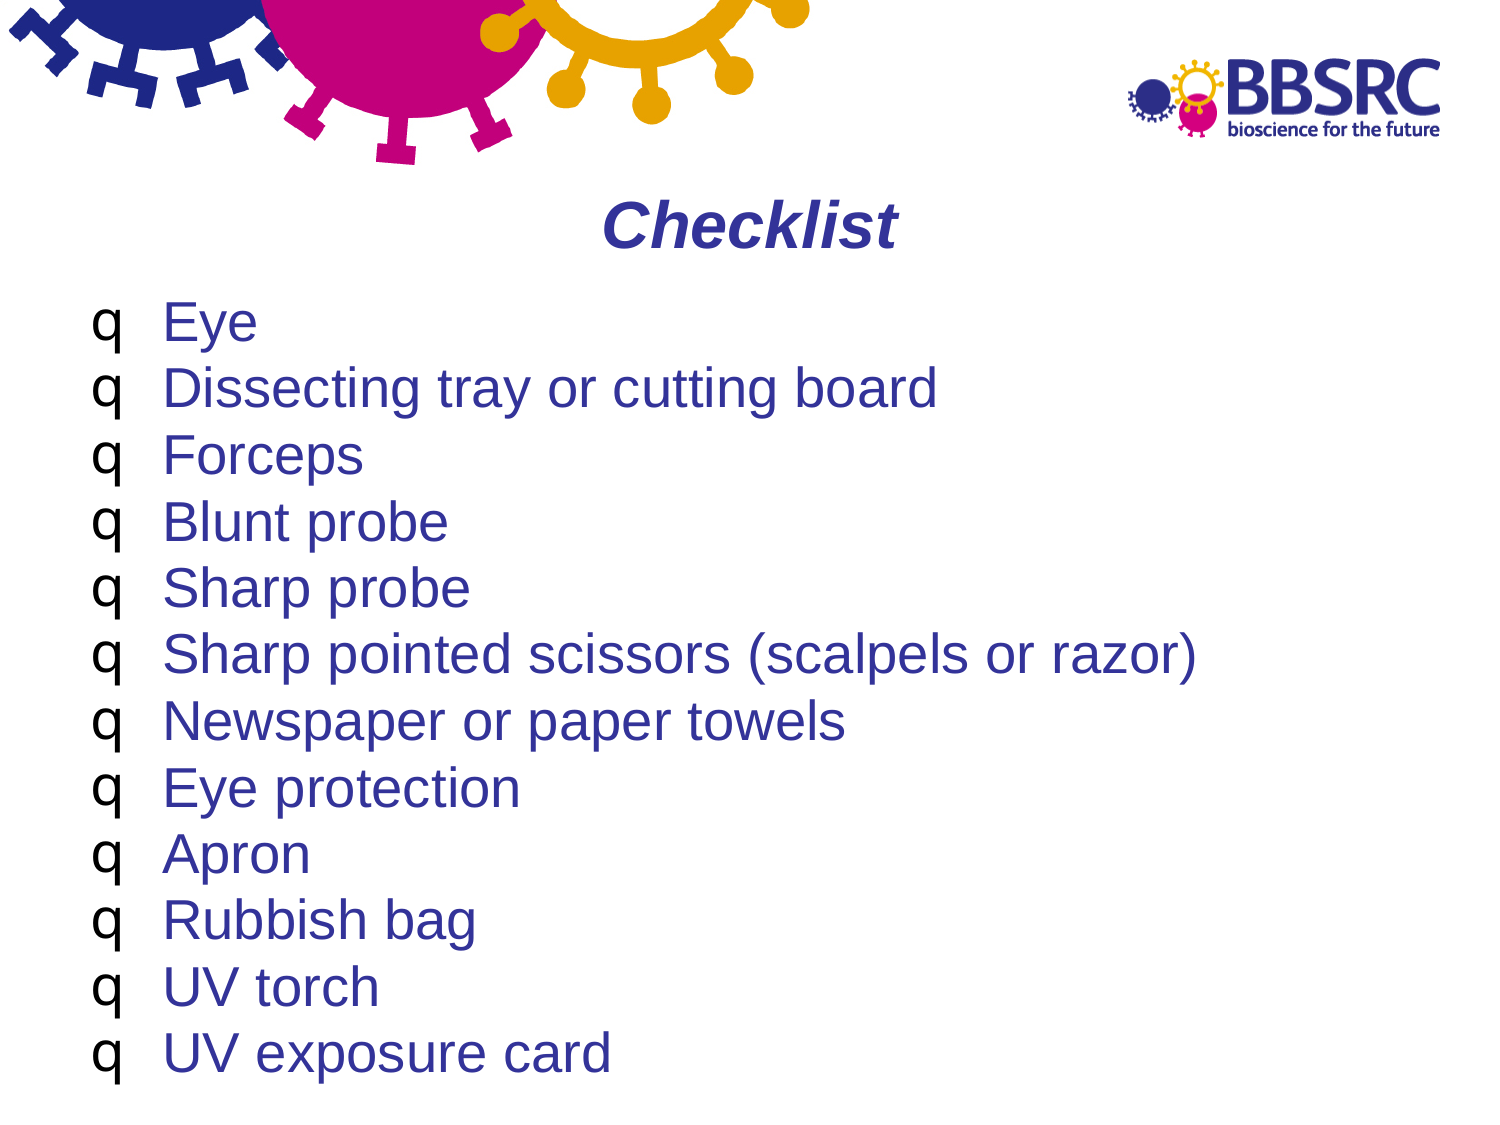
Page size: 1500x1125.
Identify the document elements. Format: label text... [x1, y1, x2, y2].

list Eye Dissecting tray or cutting board Forceps Blunt probe Sharp probe Sharp pointed scissors (scalpels or razor) Newspaper or paper towels Eye protection Apron Rubbish bag UV torch UV exposure card [75, 290, 1426, 1106]
title Checklist [75, 174, 1426, 290]
